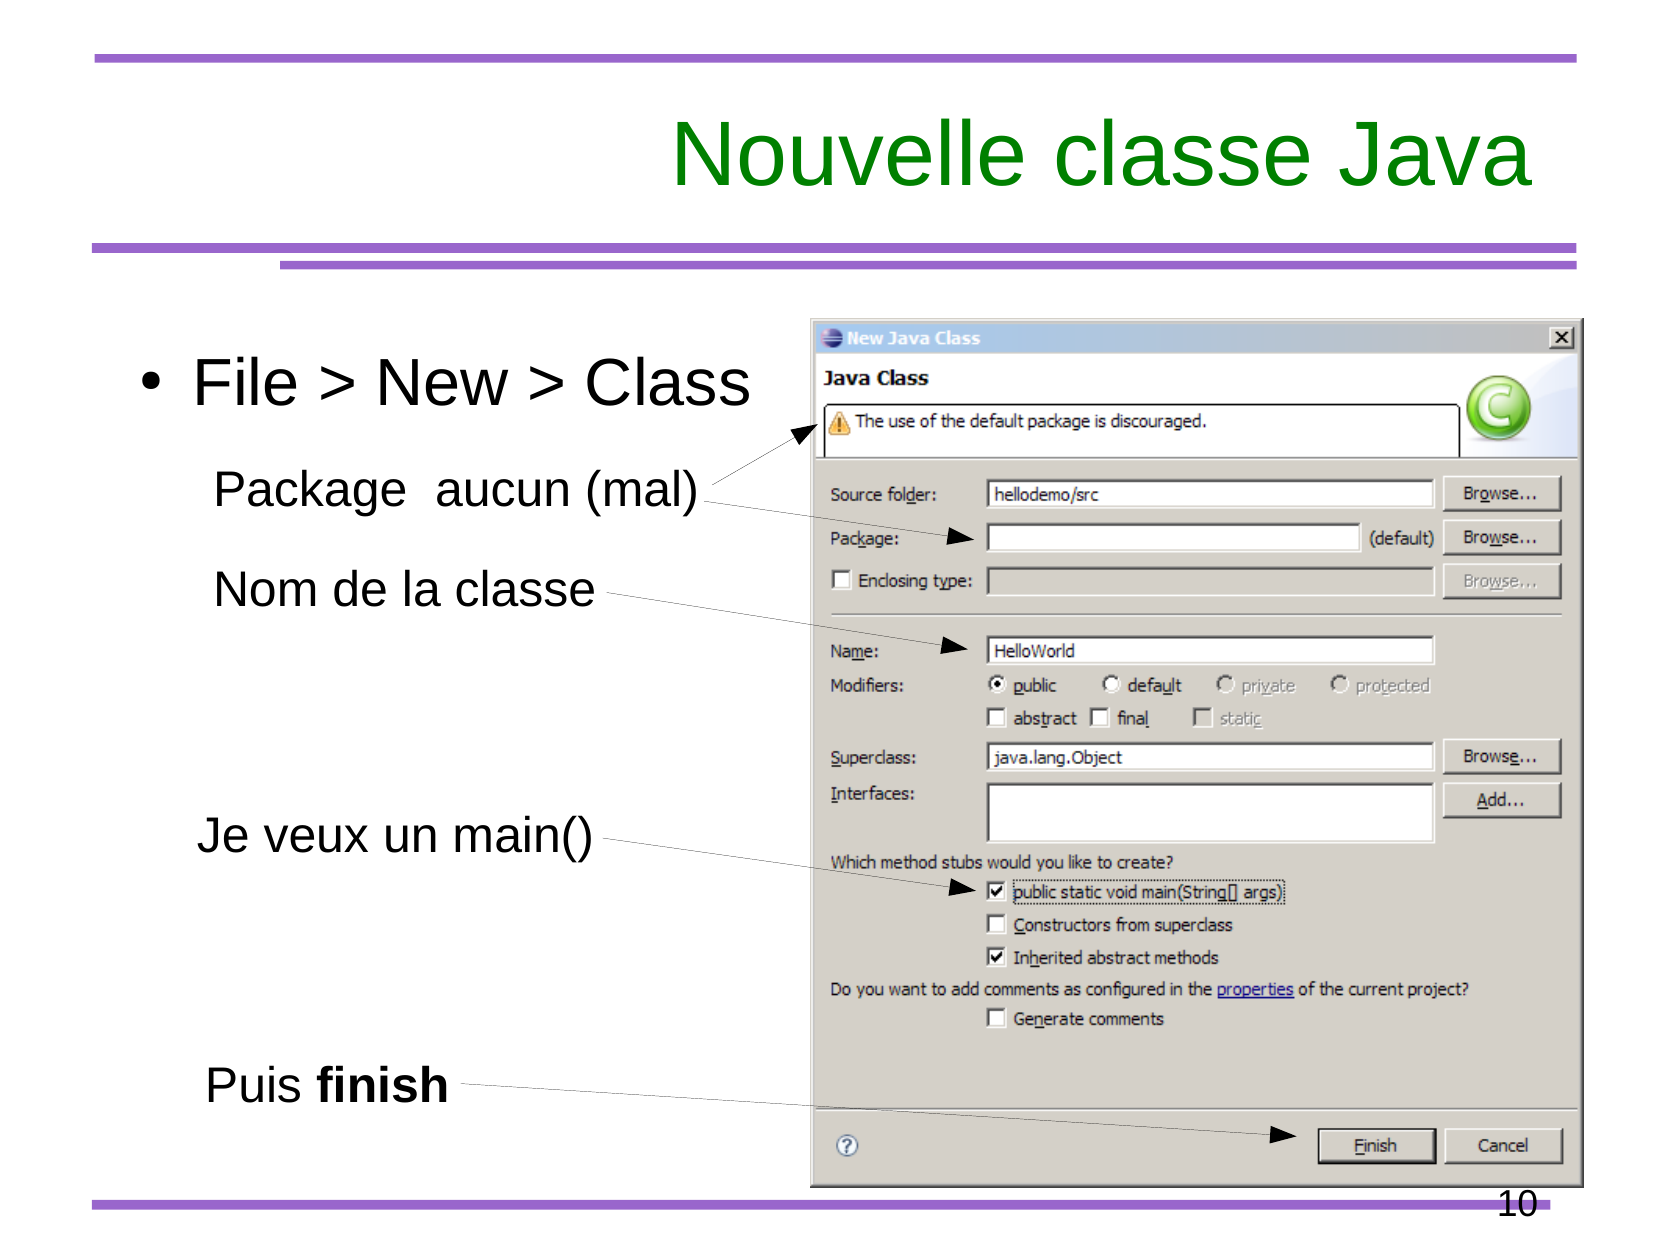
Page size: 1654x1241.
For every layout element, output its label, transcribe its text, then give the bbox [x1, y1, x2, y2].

text_box Je veux un main() [196, 807, 596, 864]
picture [810, 318, 1584, 1188]
text_box Nom de la classe [213, 561, 597, 617]
text_box Package aucun (mal) [213, 460, 701, 517]
list File > New > Class [121, 344, 1534, 1165]
title Nouvelle classe Java [121, 49, 1534, 257]
text_box Puis finish [205, 1057, 450, 1114]
